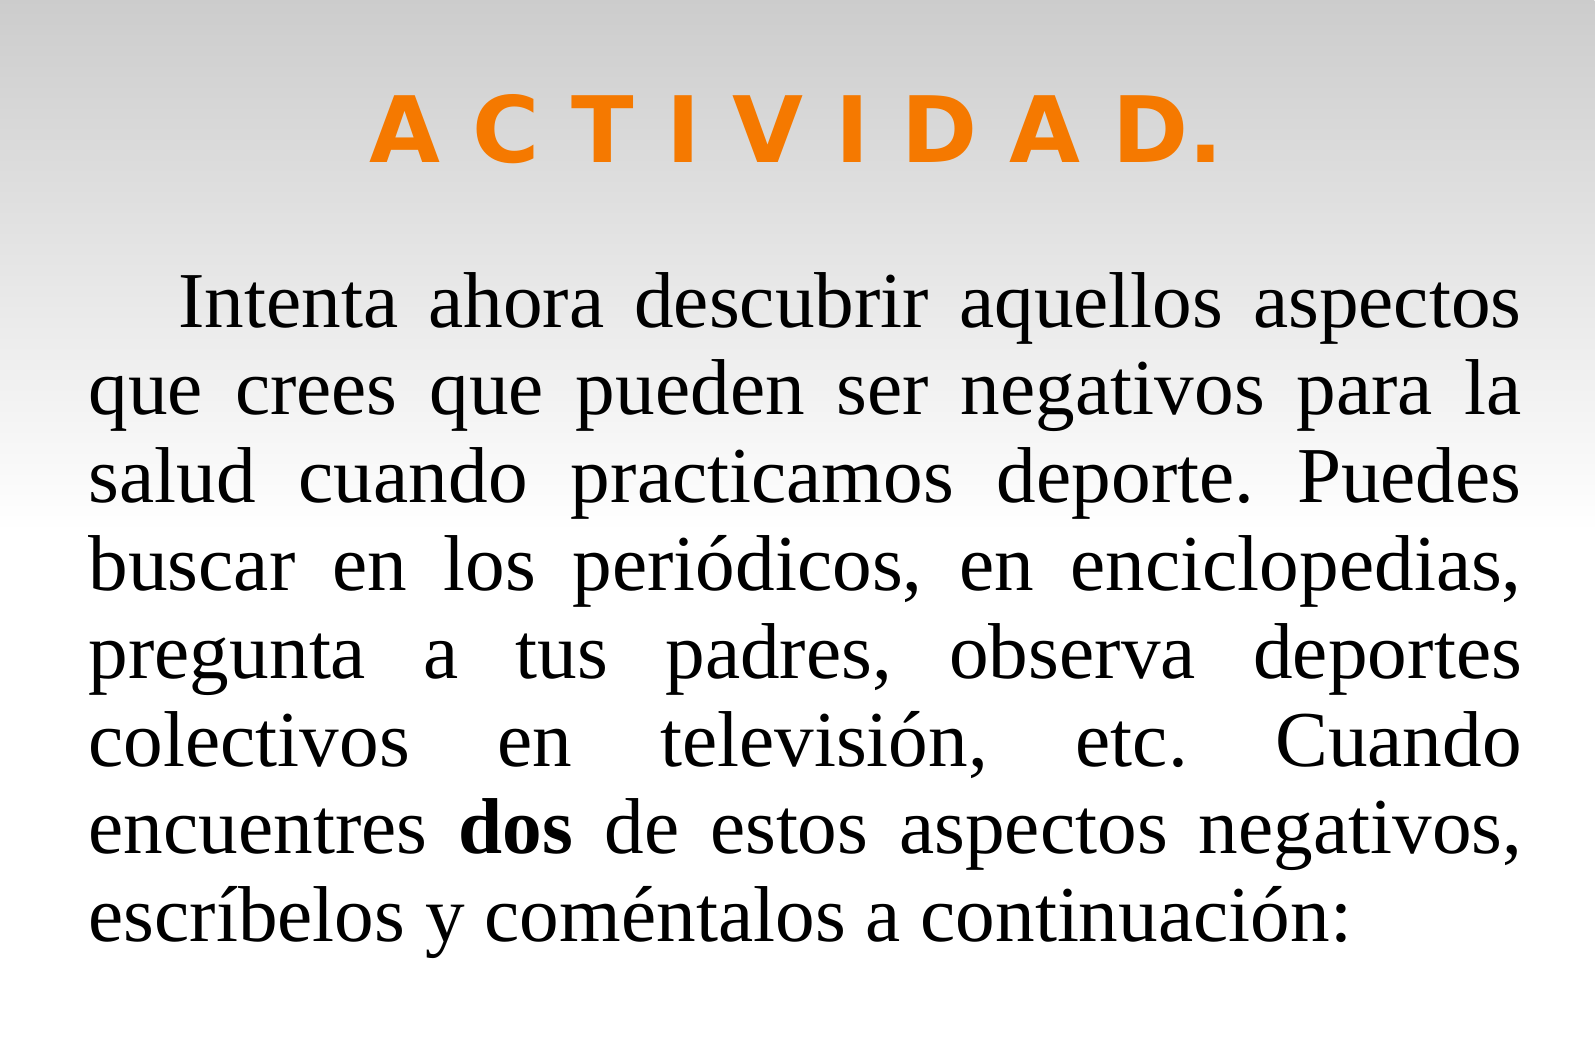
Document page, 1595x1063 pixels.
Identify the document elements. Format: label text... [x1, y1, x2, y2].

title A C T I V I D A D. [79, 49, 1515, 213]
subtitle Intenta ahora descubrir aquellos aspectos que crees que pueden ser negativos para la salud cuando practicamos deporte. Puedes buscar en los periódicos, en enciclopedias, pregunta a tus padres, observa deportes colectivos en televisión, etc. Cuando encuentres dos de estos aspectos negativos, escríbelos y coméntalos a continuación: [88, 256, 1524, 1034]
